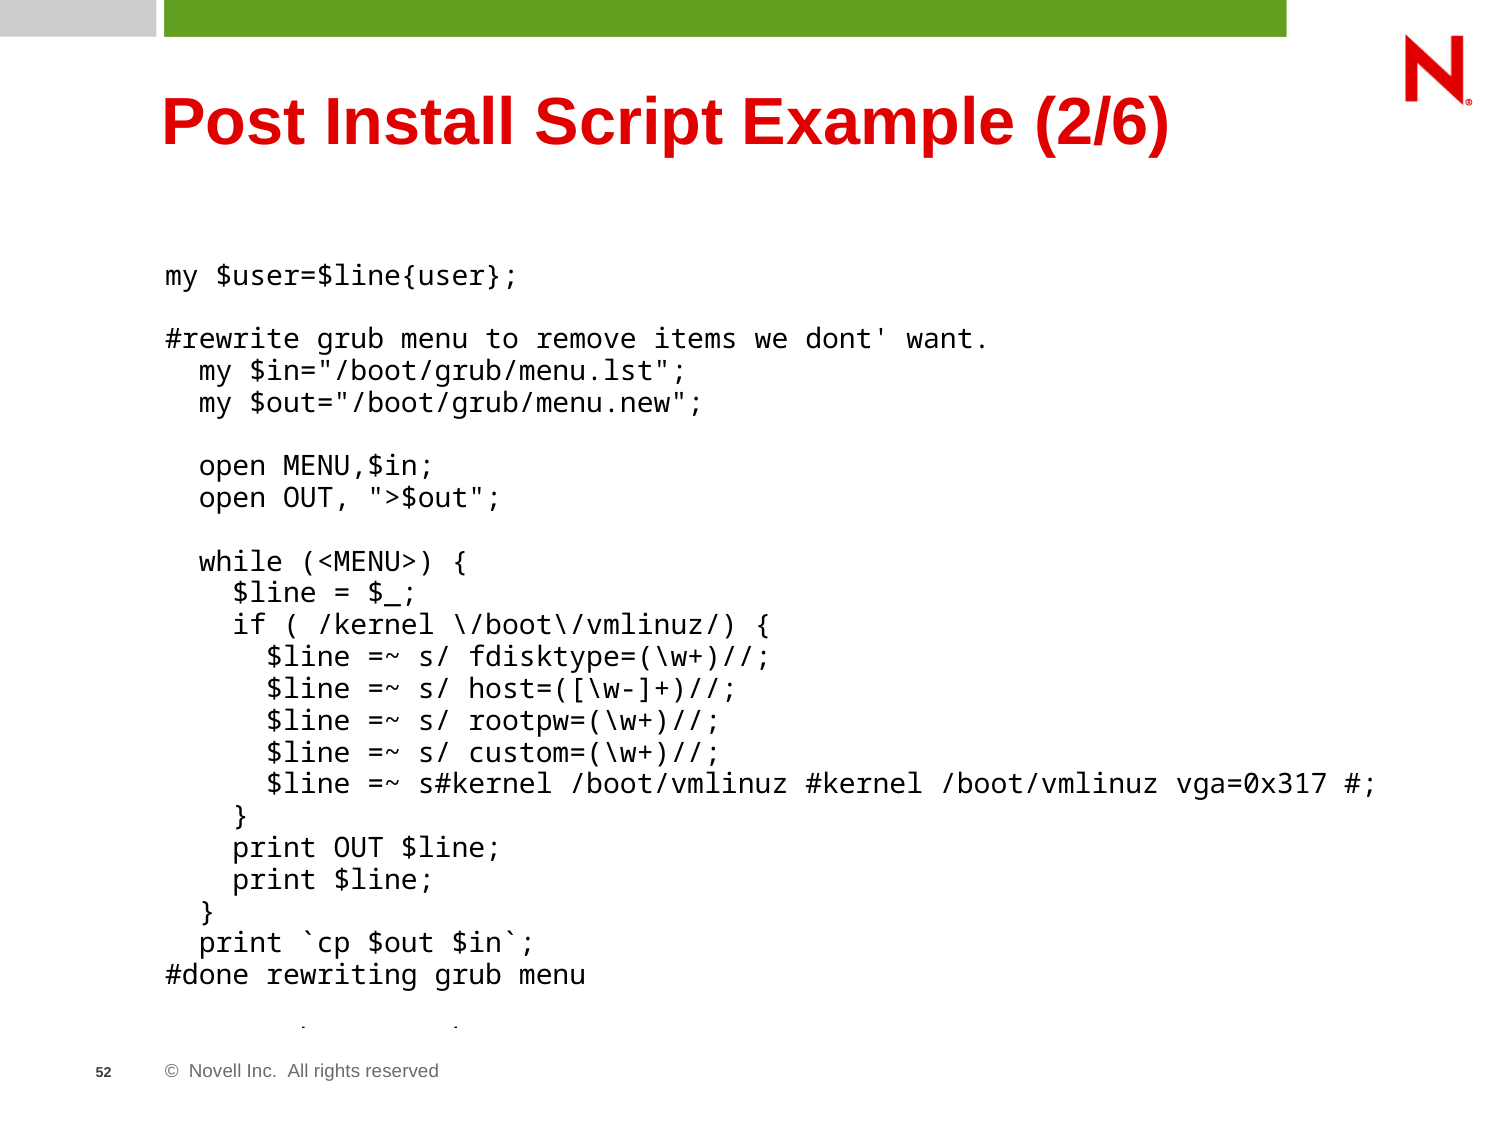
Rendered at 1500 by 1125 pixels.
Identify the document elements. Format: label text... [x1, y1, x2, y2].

picture [1403, 32, 1473, 107]
chart [164, 262, 1432, 1028]
title Post Install Script Example (2/6) [161, 41, 1383, 205]
